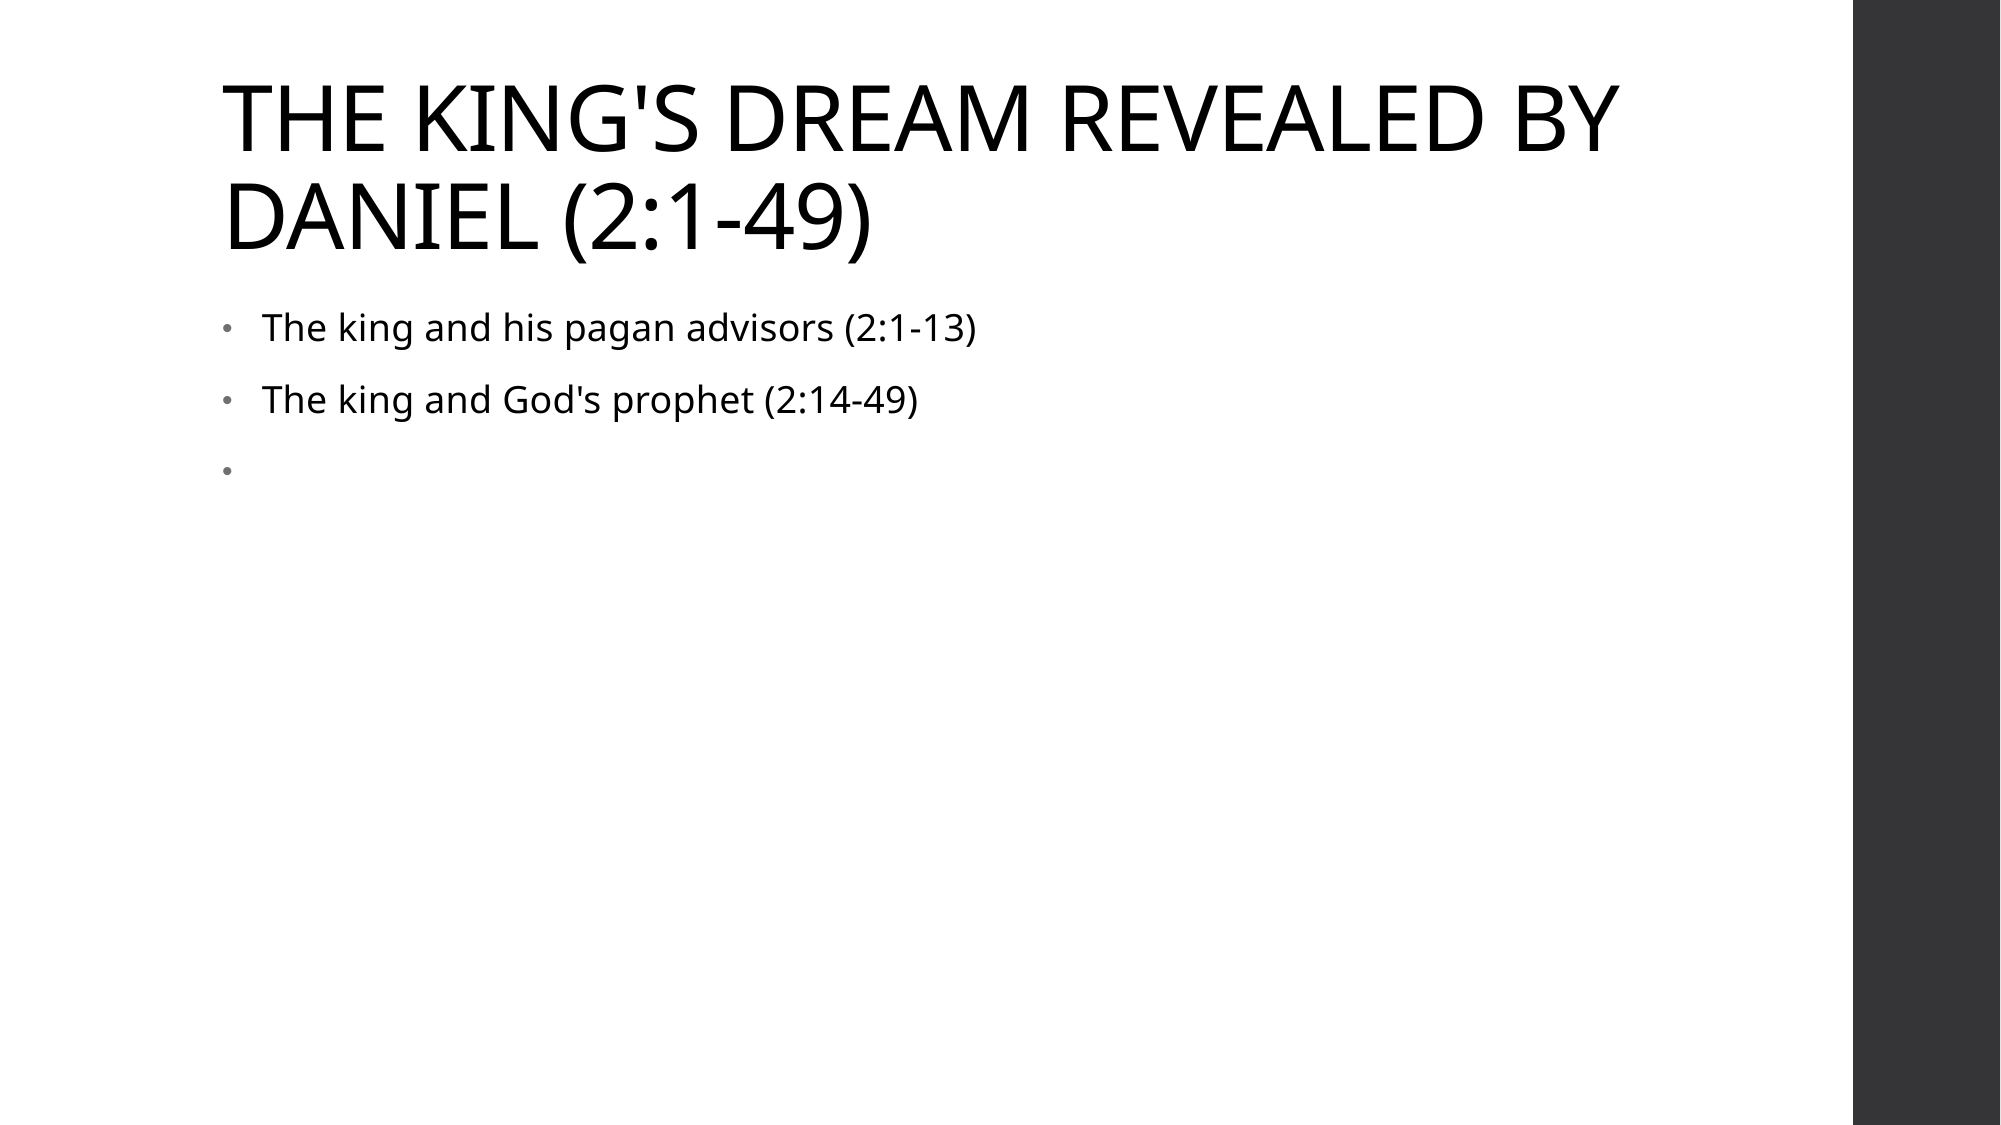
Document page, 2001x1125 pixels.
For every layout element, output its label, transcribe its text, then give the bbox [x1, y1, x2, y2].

title THE KING'S DREAM REVEALED BY DANIEL (2:1-49) [206, 60, 1797, 278]
list The king and his pagan advisors (2:1-13) The king and God's prophet (2:14-49) [206, 299, 1617, 1014]
